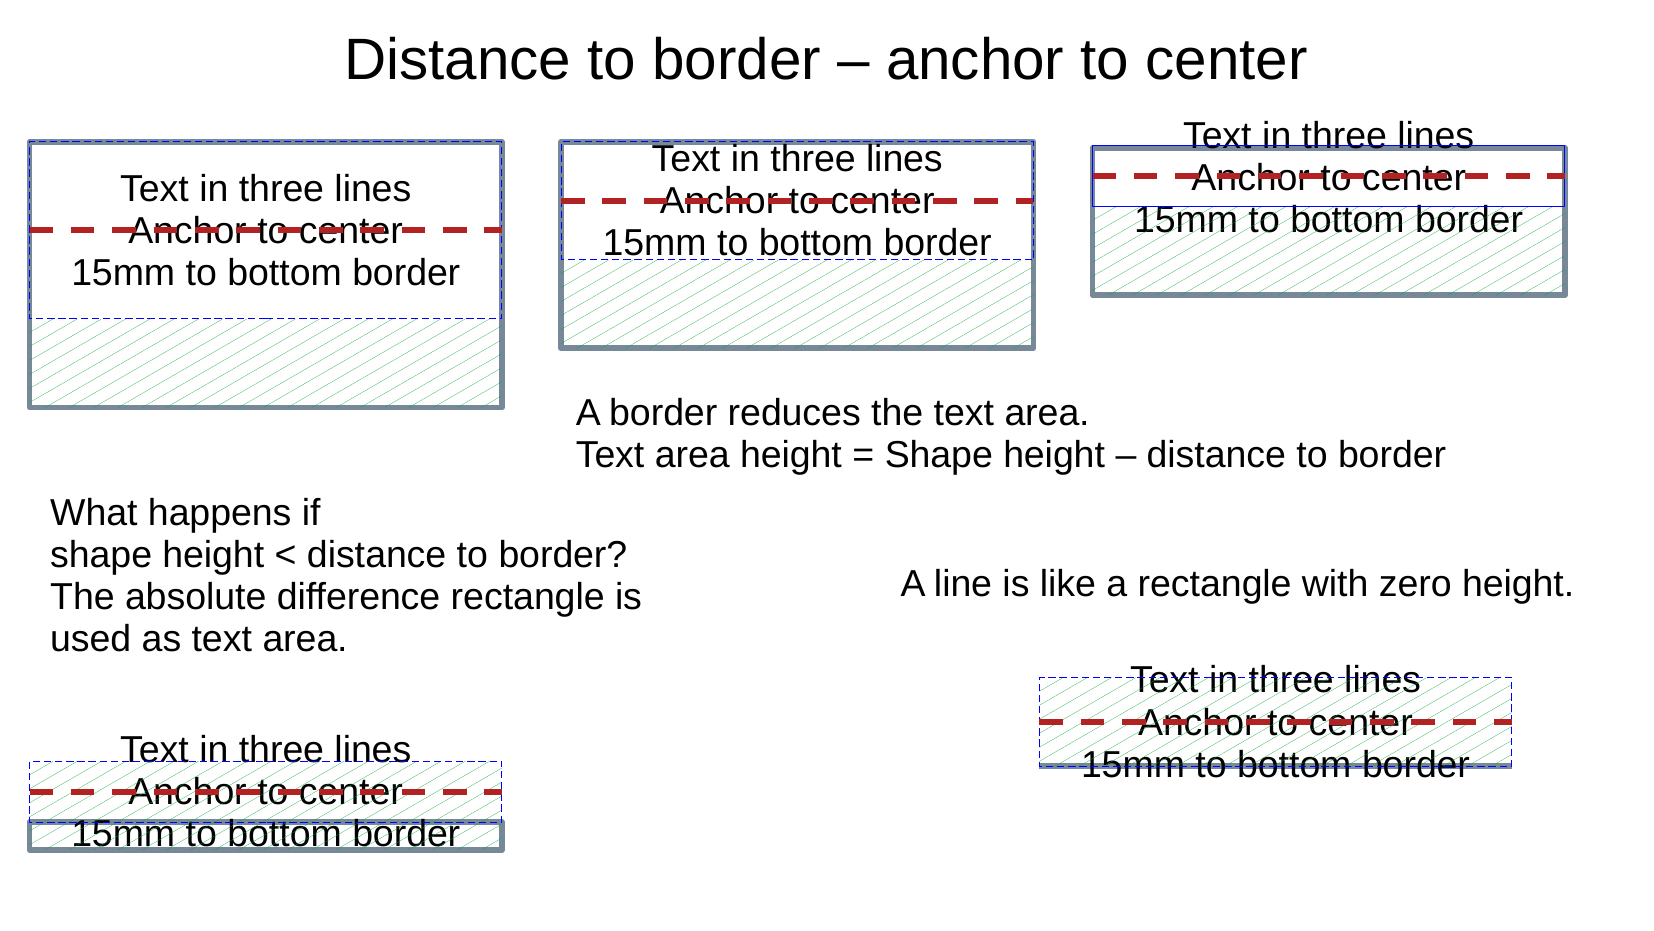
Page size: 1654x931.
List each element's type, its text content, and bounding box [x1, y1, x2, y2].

text_box [29, 761, 502, 850]
text_box [1039, 677, 1512, 767]
text_box Text in three lines Anchor to center 15mm to bottom border [561, 141, 1034, 259]
text_box [1092, 207, 1565, 296]
text_box What happens if shape height < distance to border? The absolute difference rectangle is used as text area. [35, 484, 739, 668]
title Distance to border – anchor to center [0, 0, 1654, 119]
text_box A line is like a rectangle with zero height. [885, 555, 1625, 612]
text_box [561, 259, 1034, 349]
text_box Text in three lines Anchor to center 15mm to bottom border [29, 141, 502, 318]
text_box Text in three lines Anchor to center 15mm to bottom border [1093, 147, 1564, 206]
text_box A border reduces the text area. Text area height = Shape height – distance to border [561, 383, 1565, 483]
text_box [29, 318, 502, 408]
